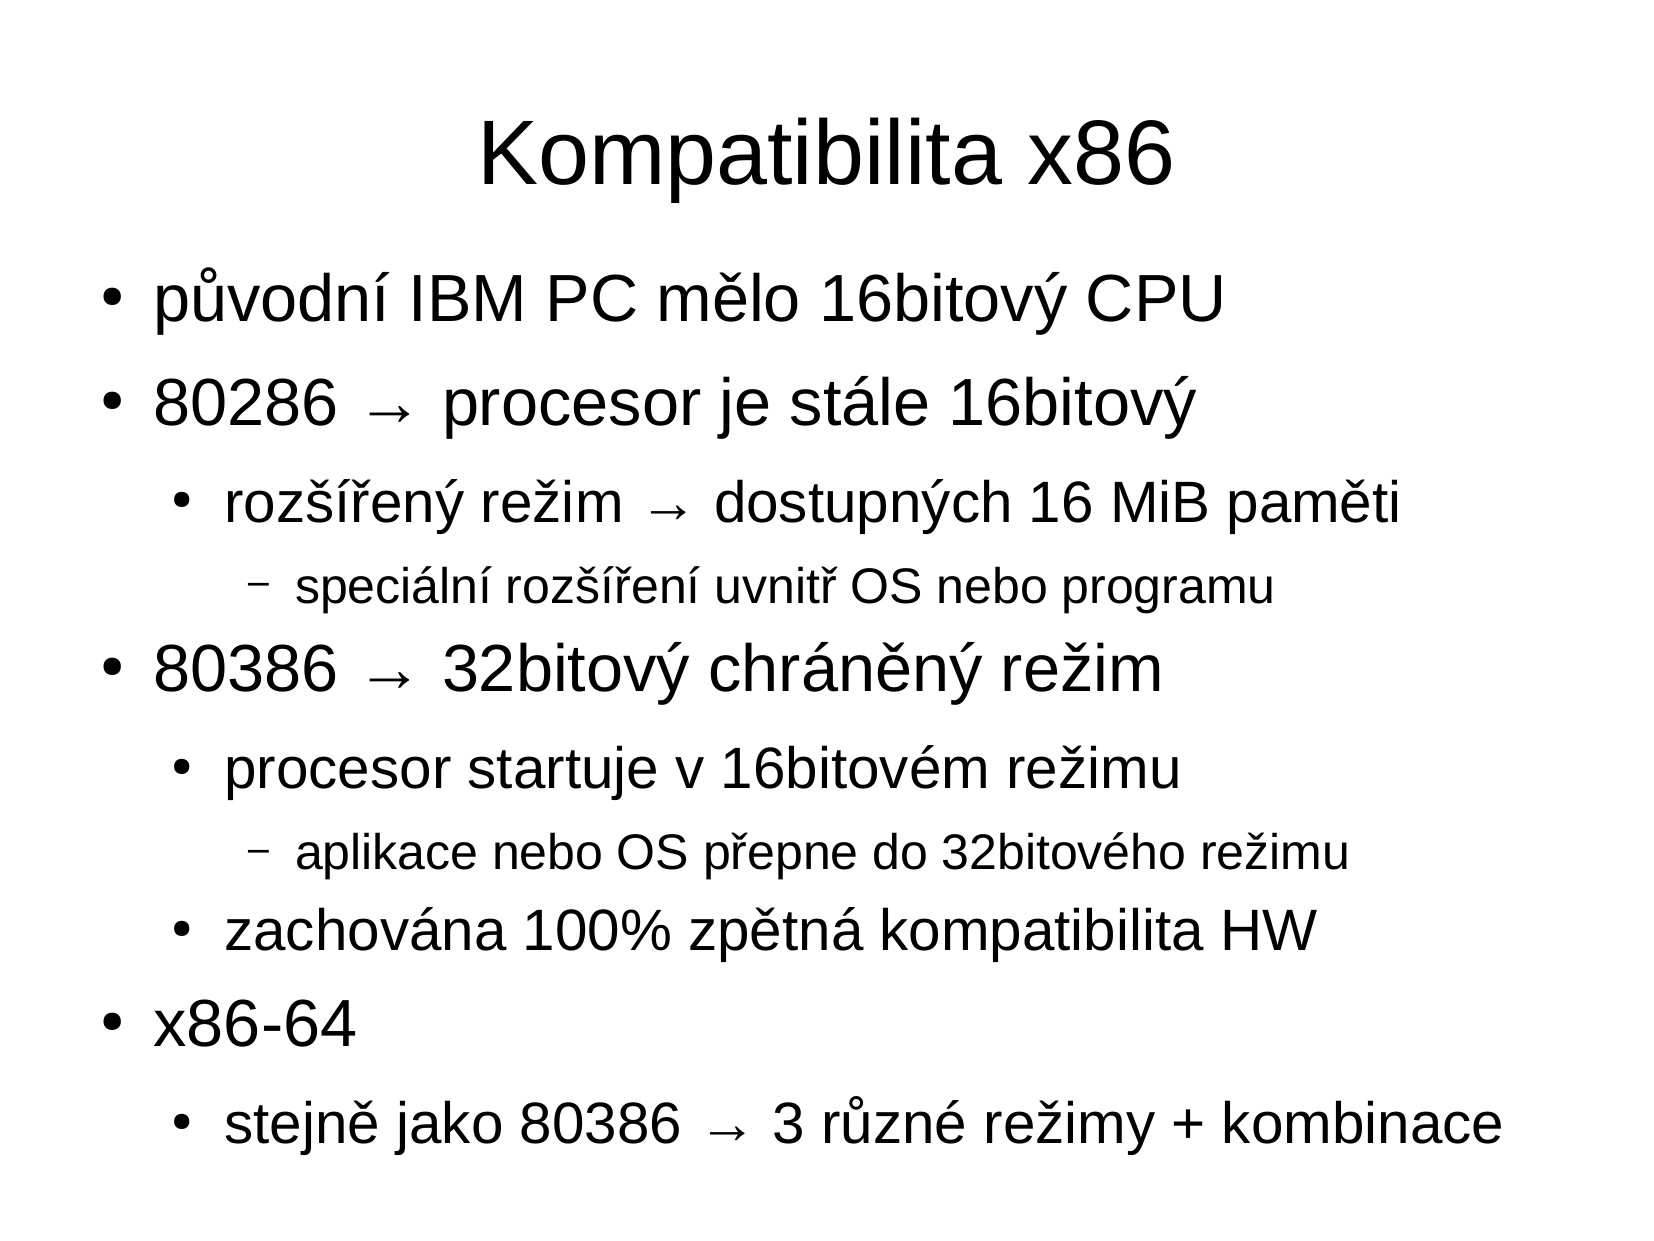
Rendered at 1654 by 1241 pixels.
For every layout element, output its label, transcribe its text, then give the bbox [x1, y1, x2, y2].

title Kompatibilita x86 [82, 56, 1571, 250]
list původní IBM PC mělo 16bitový CPU 80286 → procesor je stále 16bitový rozšířený režim → dostupných 16 MiB paměti speciální rozšíření uvnitř OS nebo programu 80386 → 32bitový chráněný režim procesor startuje v 16bitovém režimu aplikace nebo OS přepne do 32bitového režimu zachována 100% zpětná kompatibilita HW x86-64 stejně jako 80386 → 3 různé režimy + kombinace [82, 260, 1571, 1155]
